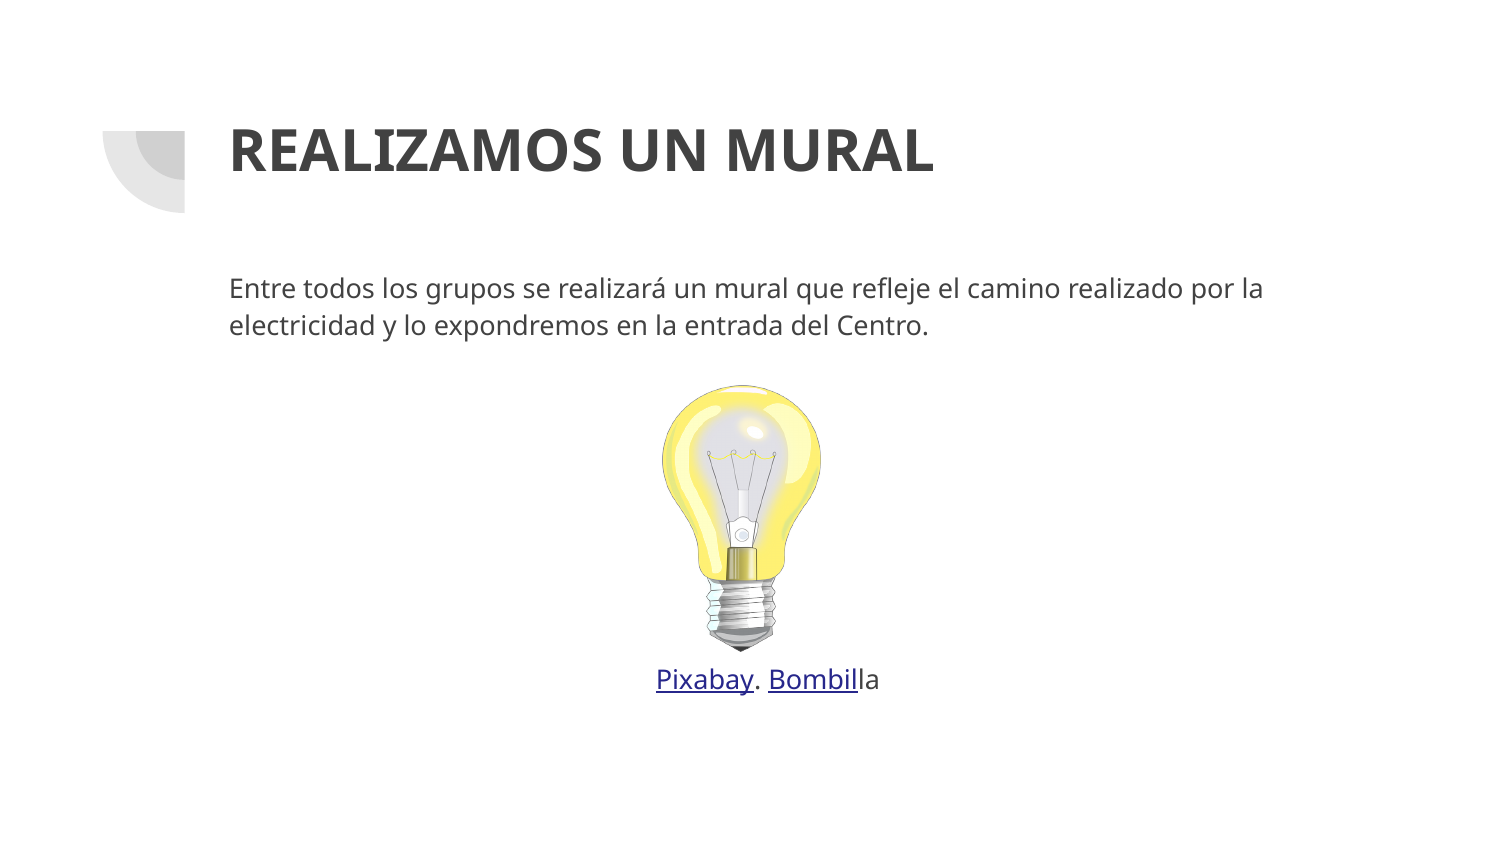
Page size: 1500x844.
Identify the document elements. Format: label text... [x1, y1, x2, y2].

title REALIZAMOS UN MURAL [213, 98, 1368, 251]
picture [662, 385, 821, 652]
list Entre todos los grupos se realizará un mural que refleje el camino realizado por la electricidad y lo expondremos en la entrada del Centro. Pixabay. Bombilla [213, 251, 1368, 744]
